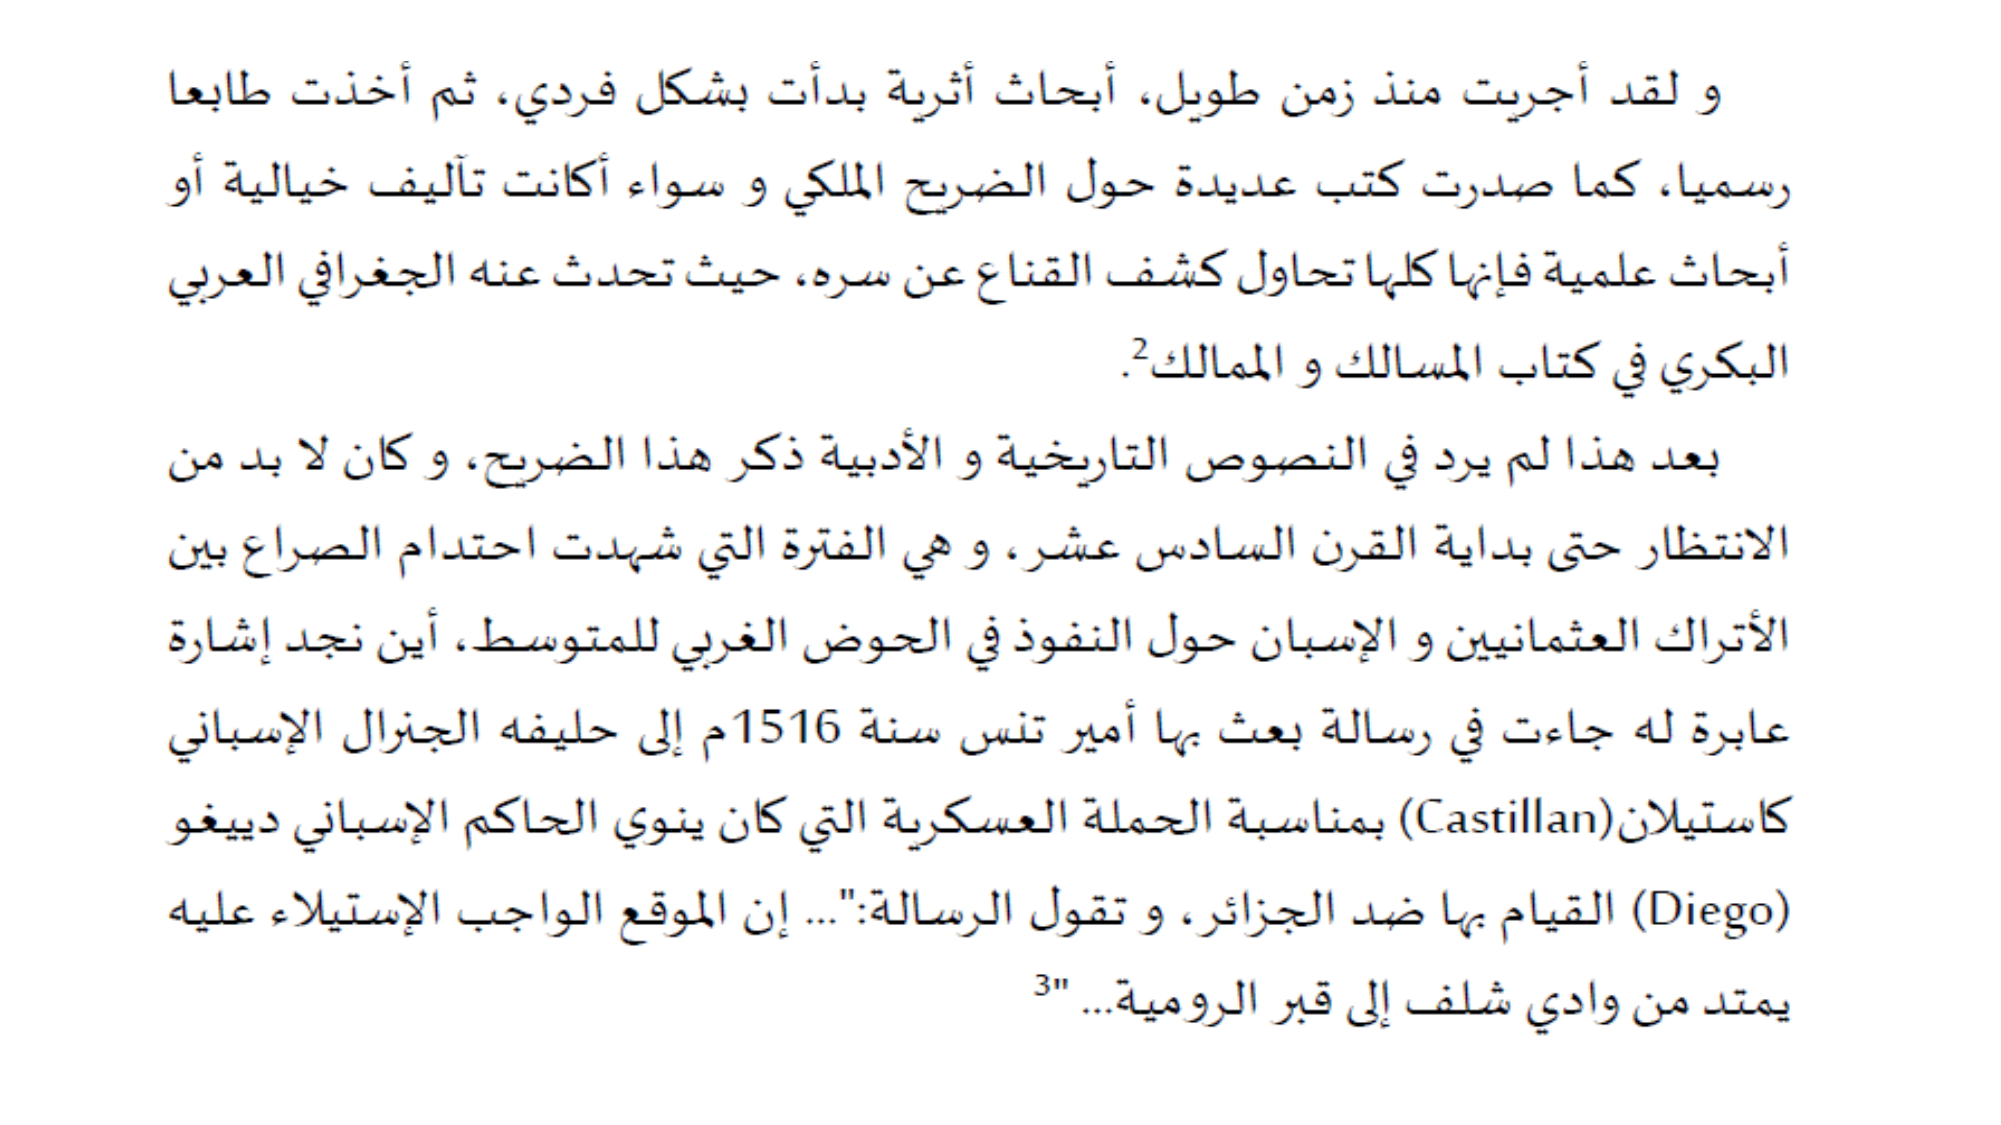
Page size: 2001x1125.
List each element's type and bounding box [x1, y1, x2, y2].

picture [150, 61, 1825, 1044]
